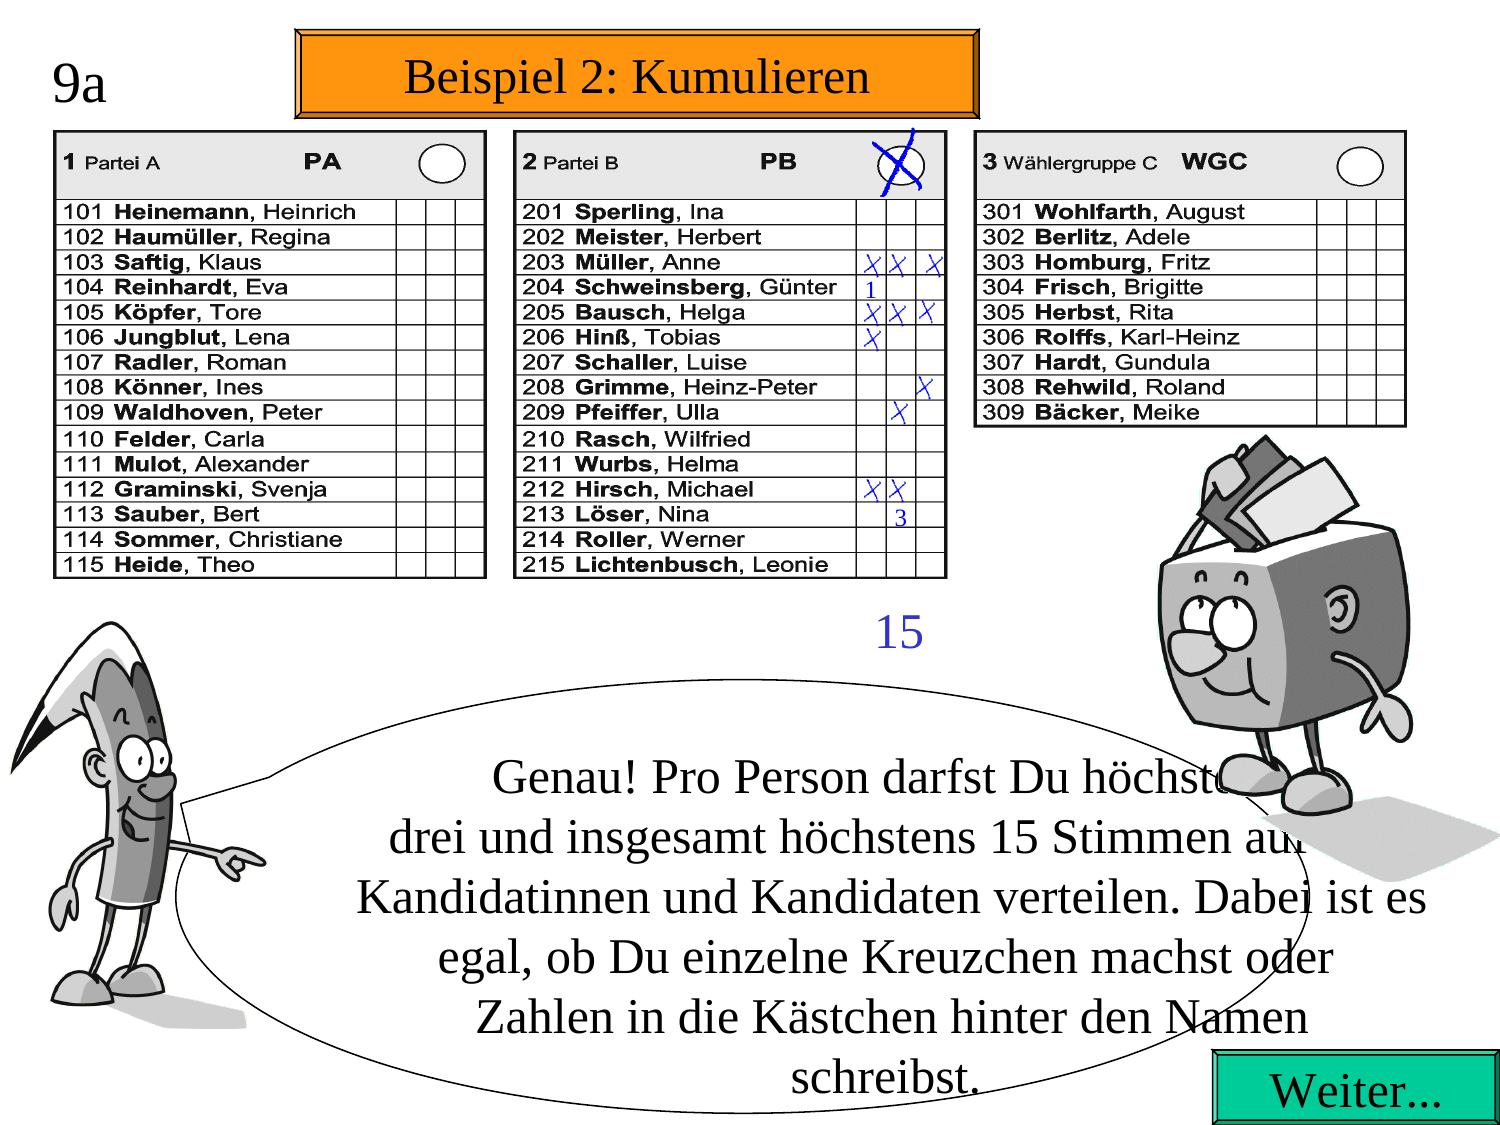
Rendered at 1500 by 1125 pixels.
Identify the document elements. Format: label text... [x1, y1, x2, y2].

text_box Beispiel 2: Kumulieren [302, 36, 973, 112]
text_box 15 [859, 591, 988, 642]
text_box 3 [879, 493, 928, 550]
picture [53, 125, 1500, 882]
text_box Genau! Pro Person darfst Du höchstens drei und insgesamt höchstens 15 Stimmen auf die Kandidatinnen und Kandidaten verteilen. Dabei ist es egal, ob Du einzelne Kreuzchen machst oder Zahlen in die Kästchen hinter den Namen schreibst. [274, 679, 1310, 1114]
text_box 1 [849, 265, 900, 328]
picture [5, 611, 274, 1029]
text_box 9a [37, 36, 138, 138]
text_box Weiter... [1218, 1055, 1495, 1120]
